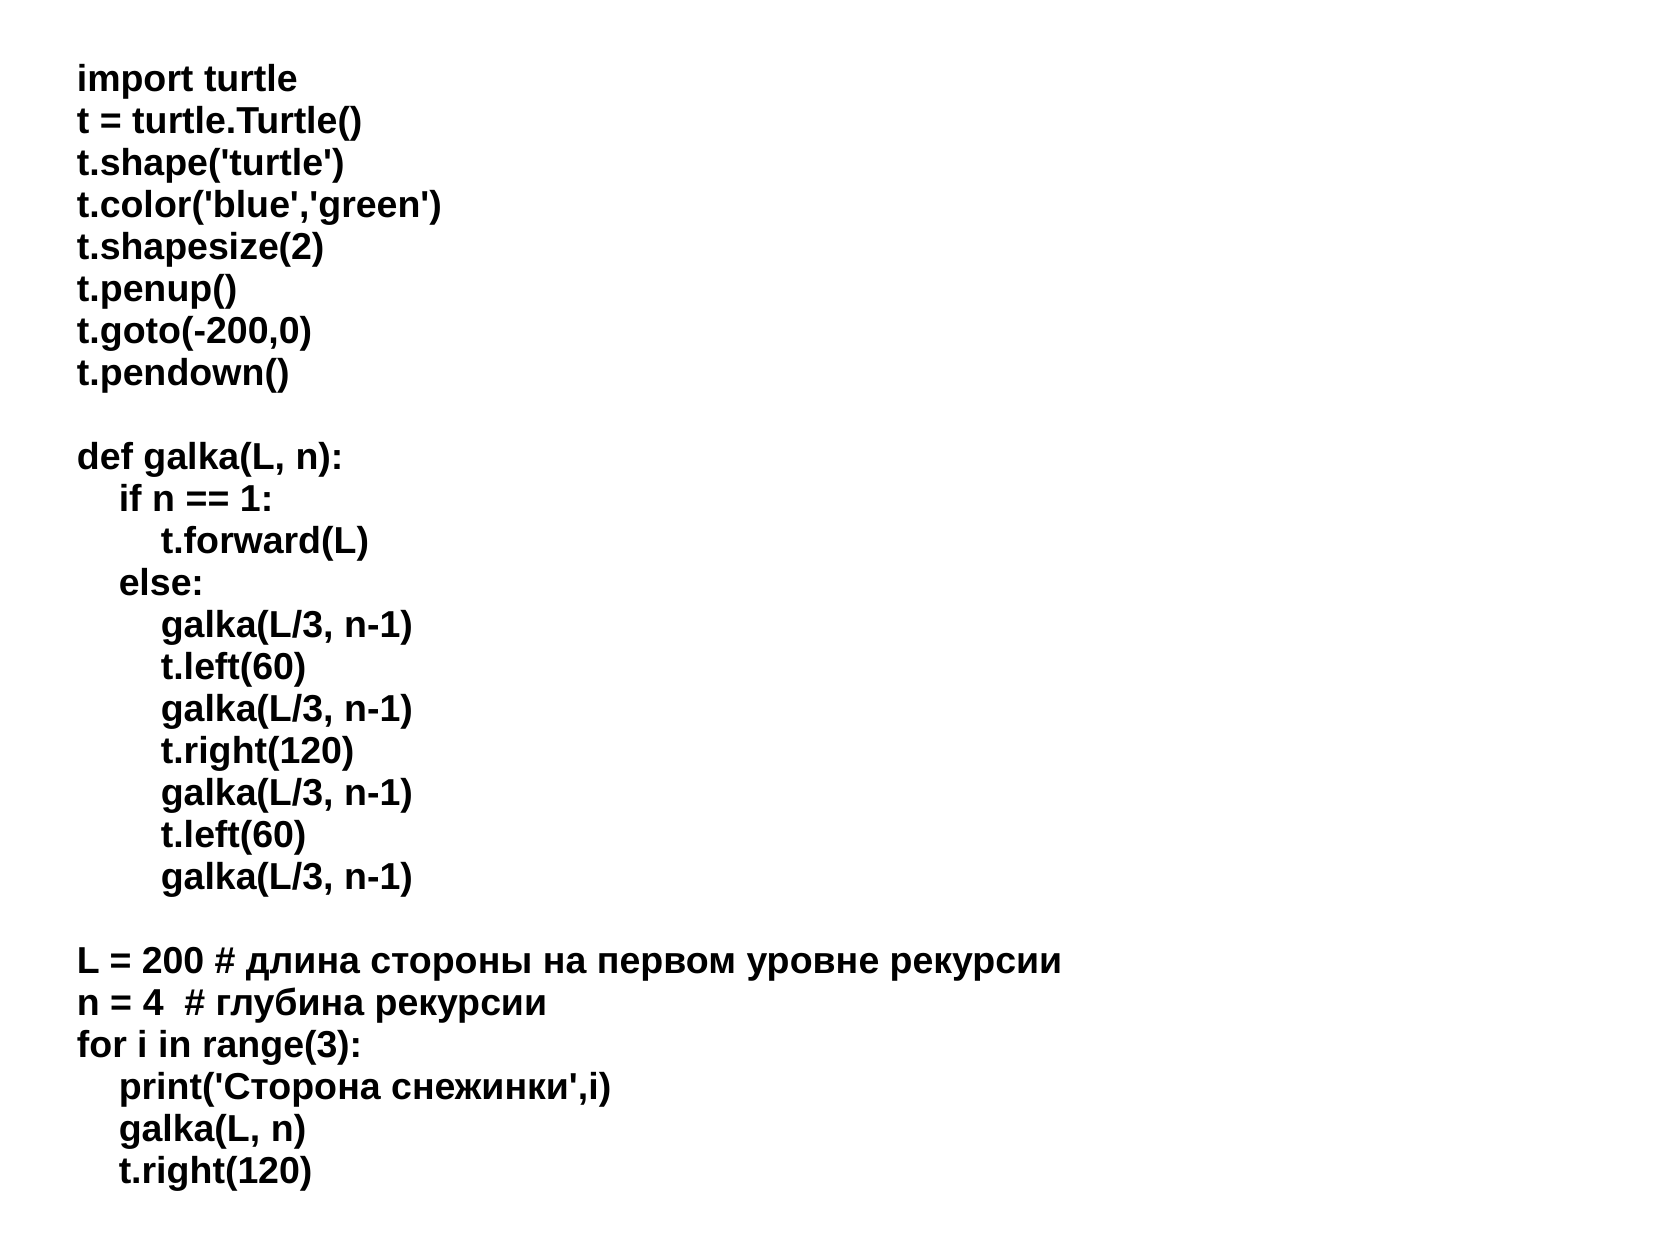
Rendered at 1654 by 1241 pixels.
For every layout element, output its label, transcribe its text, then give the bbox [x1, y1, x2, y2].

text_box import turtle t = turtle.Turtle() t.shape('turtle') t.color('blue','green') t.shapesize(2) t.penup() t.goto(-200,0) t.pendown() def galka(L, n): if n == 1: t.forward(L) else: galka(L/3, n-1) t.left(60) galka(L/3, n-1) t.right(120) galka(L/3, n-1) t.left(60) galka(L/3, n-1) L = 200 # длина стороны на первом уровне рекурсии n = 4 # глубина рекурсии for i in range(3): print('Сторона снежинки',i) galka(L, n) t.right(120) [59, 47, 1607, 1236]
